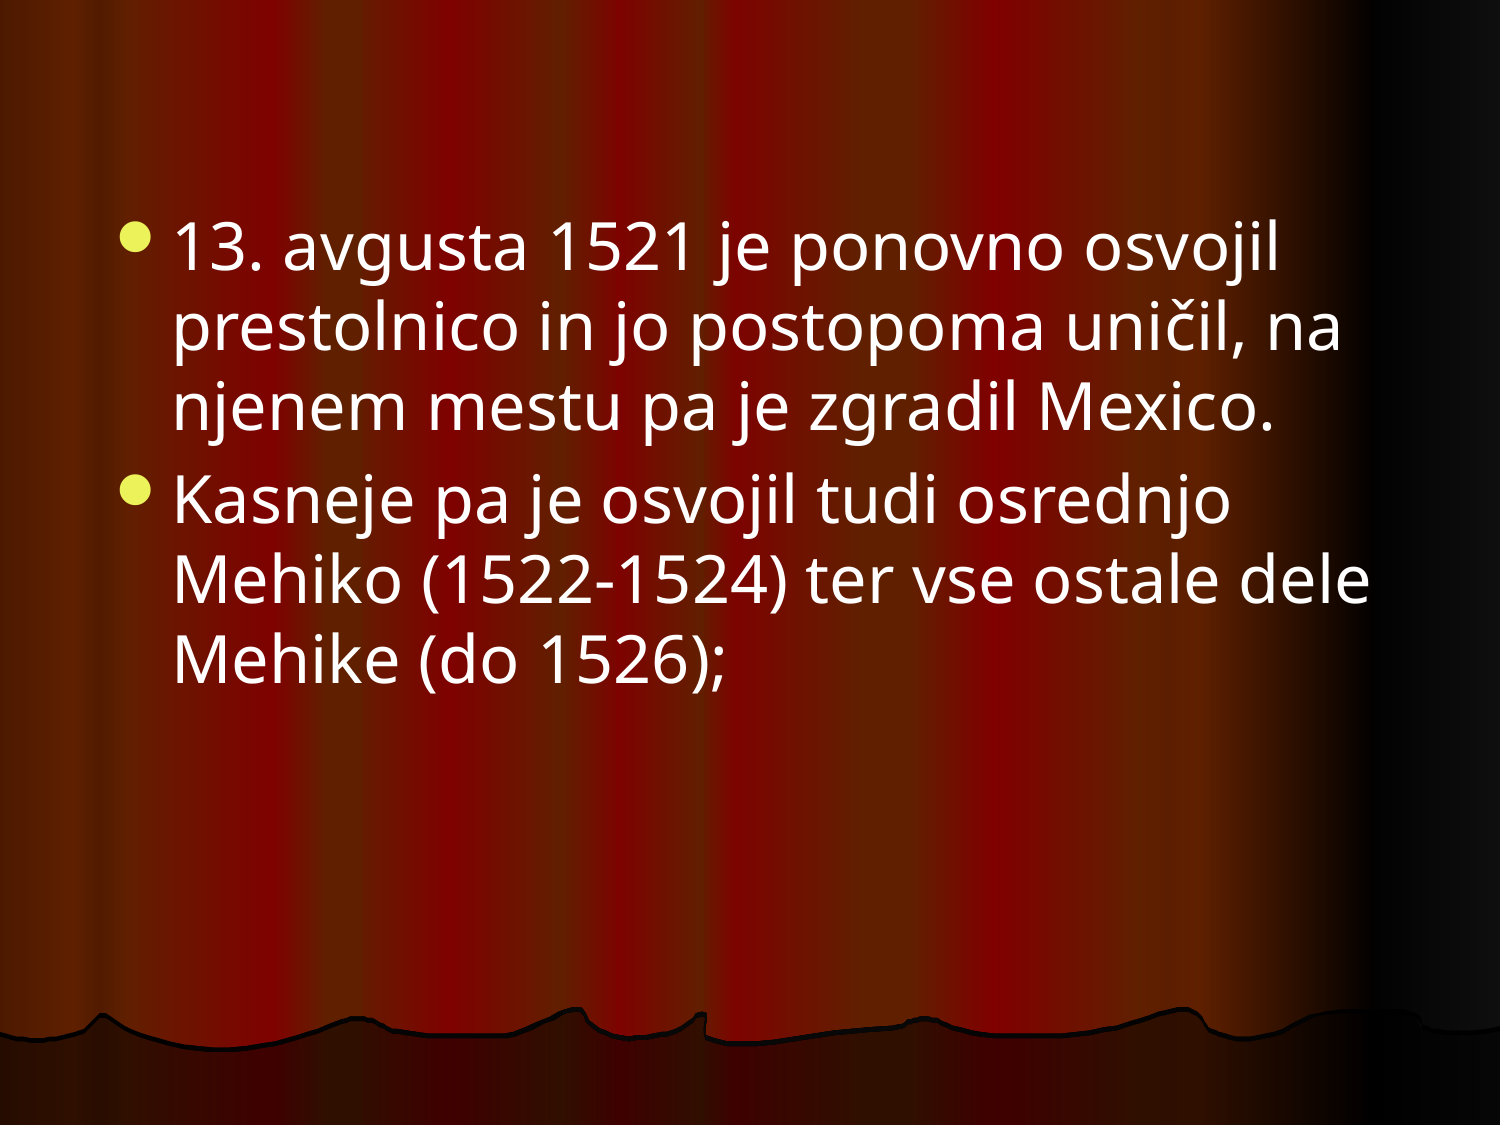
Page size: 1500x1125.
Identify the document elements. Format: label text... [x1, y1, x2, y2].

list 13. avgusta 1521 je ponovno osvojil prestolnico in jo postopoma uničil, na njenem mestu pa je zgradil Mexico. Kasneje pa je osvojil tudi osrednjo Mehiko (1522-1524) ter vse ostale dele Mehike (do 1526); [100, 196, 1402, 887]
